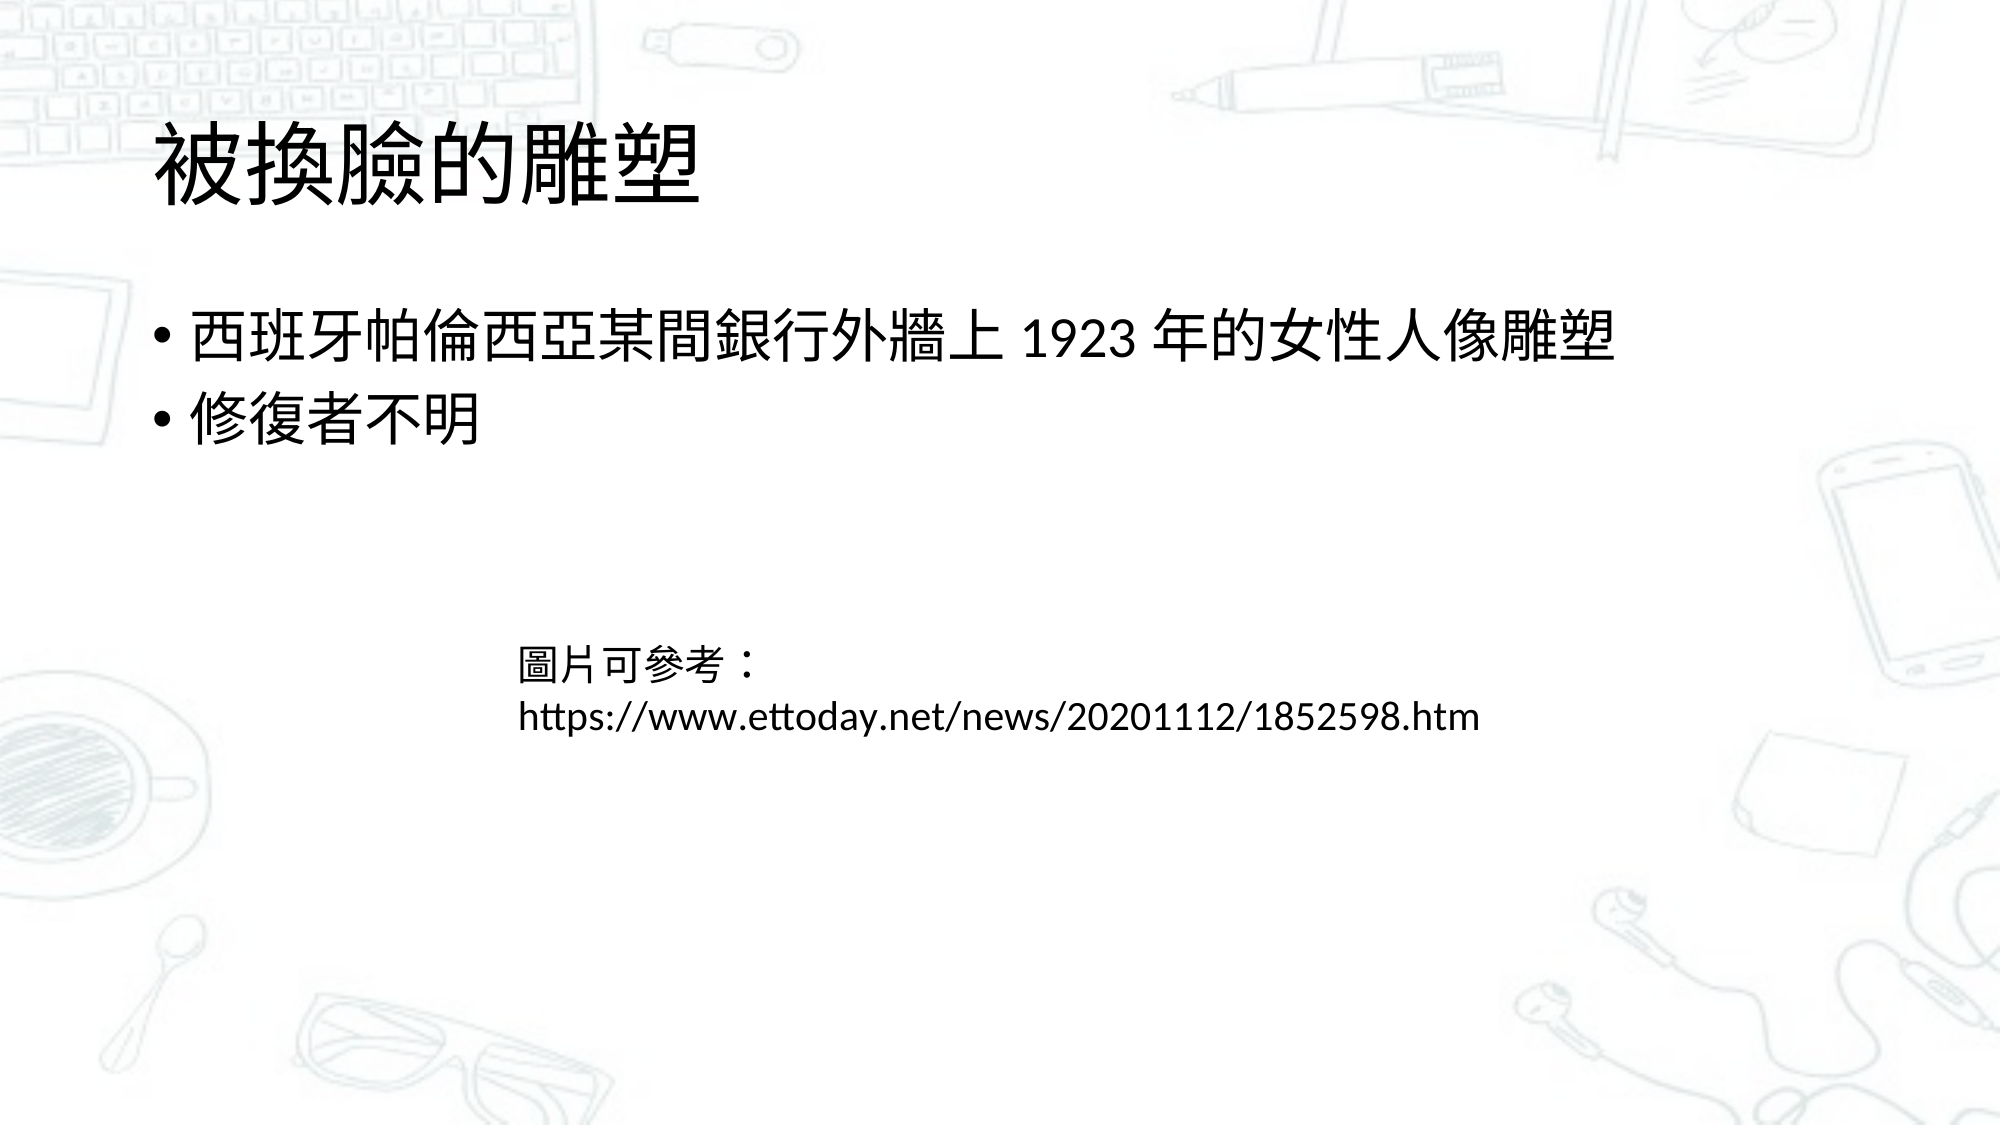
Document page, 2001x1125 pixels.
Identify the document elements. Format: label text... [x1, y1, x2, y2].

text_box 圖片可參考：https://www.ettoday.net/news/20201112/1852598.htm [493, 632, 1558, 747]
list 西班牙帕倫西亞某間銀行外牆上1923年的女性人像雕塑 修復者不明 [137, 299, 1863, 1014]
title 被換臉的雕塑 [137, 59, 1863, 278]
